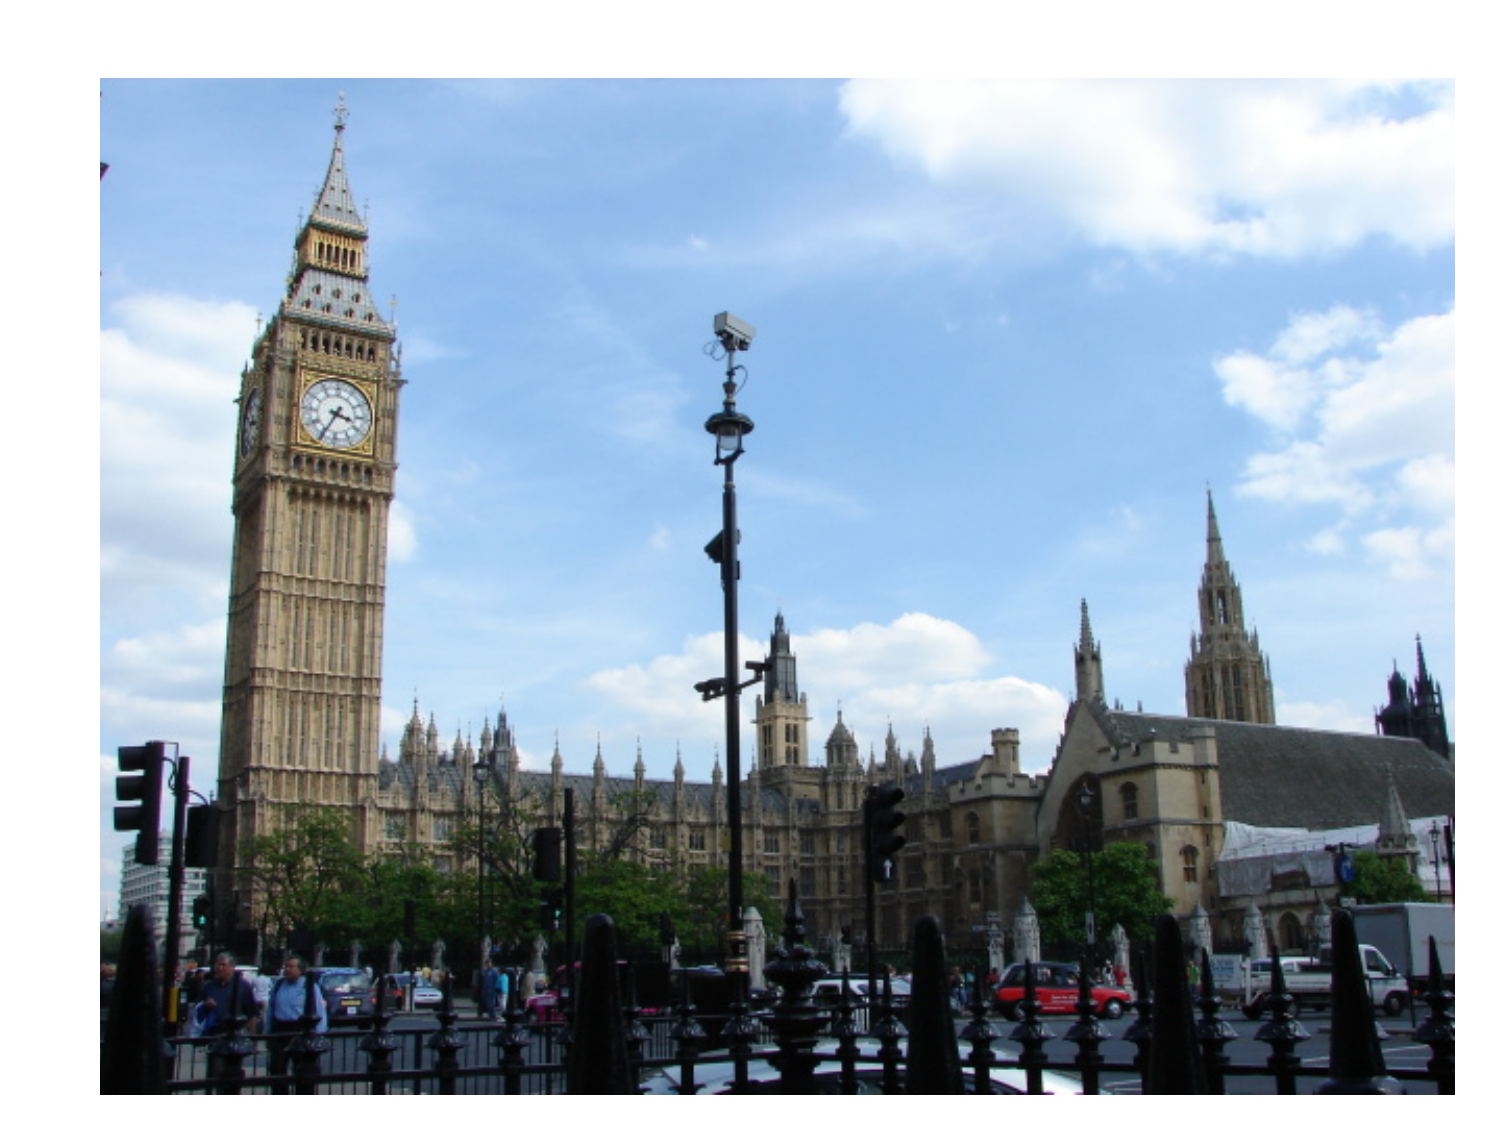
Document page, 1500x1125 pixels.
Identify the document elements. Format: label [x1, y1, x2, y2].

picture [100, 78, 1455, 1095]
